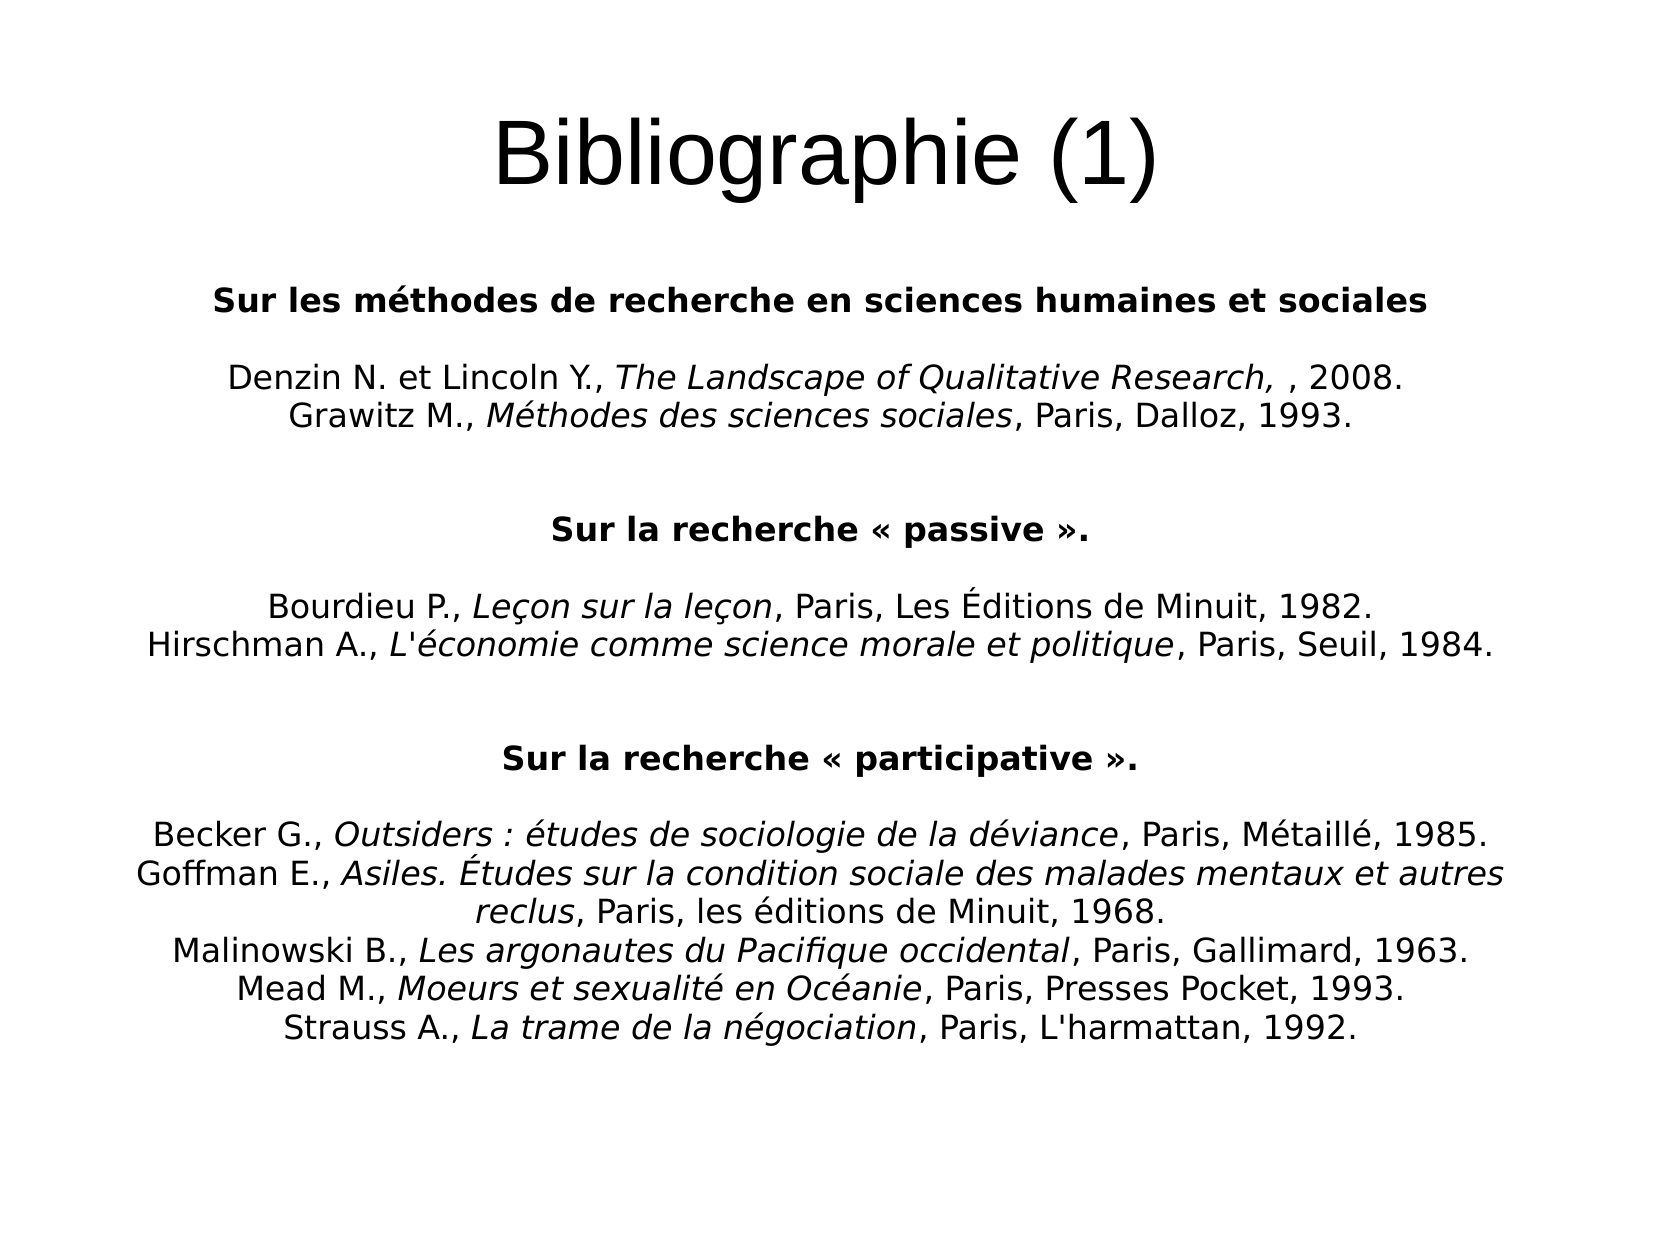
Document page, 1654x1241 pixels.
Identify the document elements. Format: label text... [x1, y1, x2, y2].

title Bibliographie (1) [82, 56, 1571, 250]
subtitle Sur les méthodes de recherche en sciences humaines et sociales Denzin N. et Lincoln Y., The Landscape of Qualitative Research, , 2008. Grawitz M., Méthodes des sciences sociales, Paris, Dalloz, 1993. Sur la recherche « passive ». Bourdieu P., Leçon sur la leçon, Paris, Les Éditions de Minuit, 1982. Hirschman A., L'économie comme science morale et politique, Paris, Seuil, 1984. Sur la recherche « participative ». Becker G., Outsiders : études de sociologie de la déviance, Paris, Métaillé, 1985. Goffman E., Asiles. Études sur la condition sociale des malades mentaux et autres reclus, Paris, les éditions de Minuit, 1968. Malinowski B., Les argonautes du Pacifique occidental, Paris, Gallimard, 1963. Mead M., Moeurs et sexualité en Océanie, Paris, Presses Pocket, 1993. Strauss A., La trame de la négociation, Paris, L'harmattan, 1992. [76, 236, 1565, 1093]
